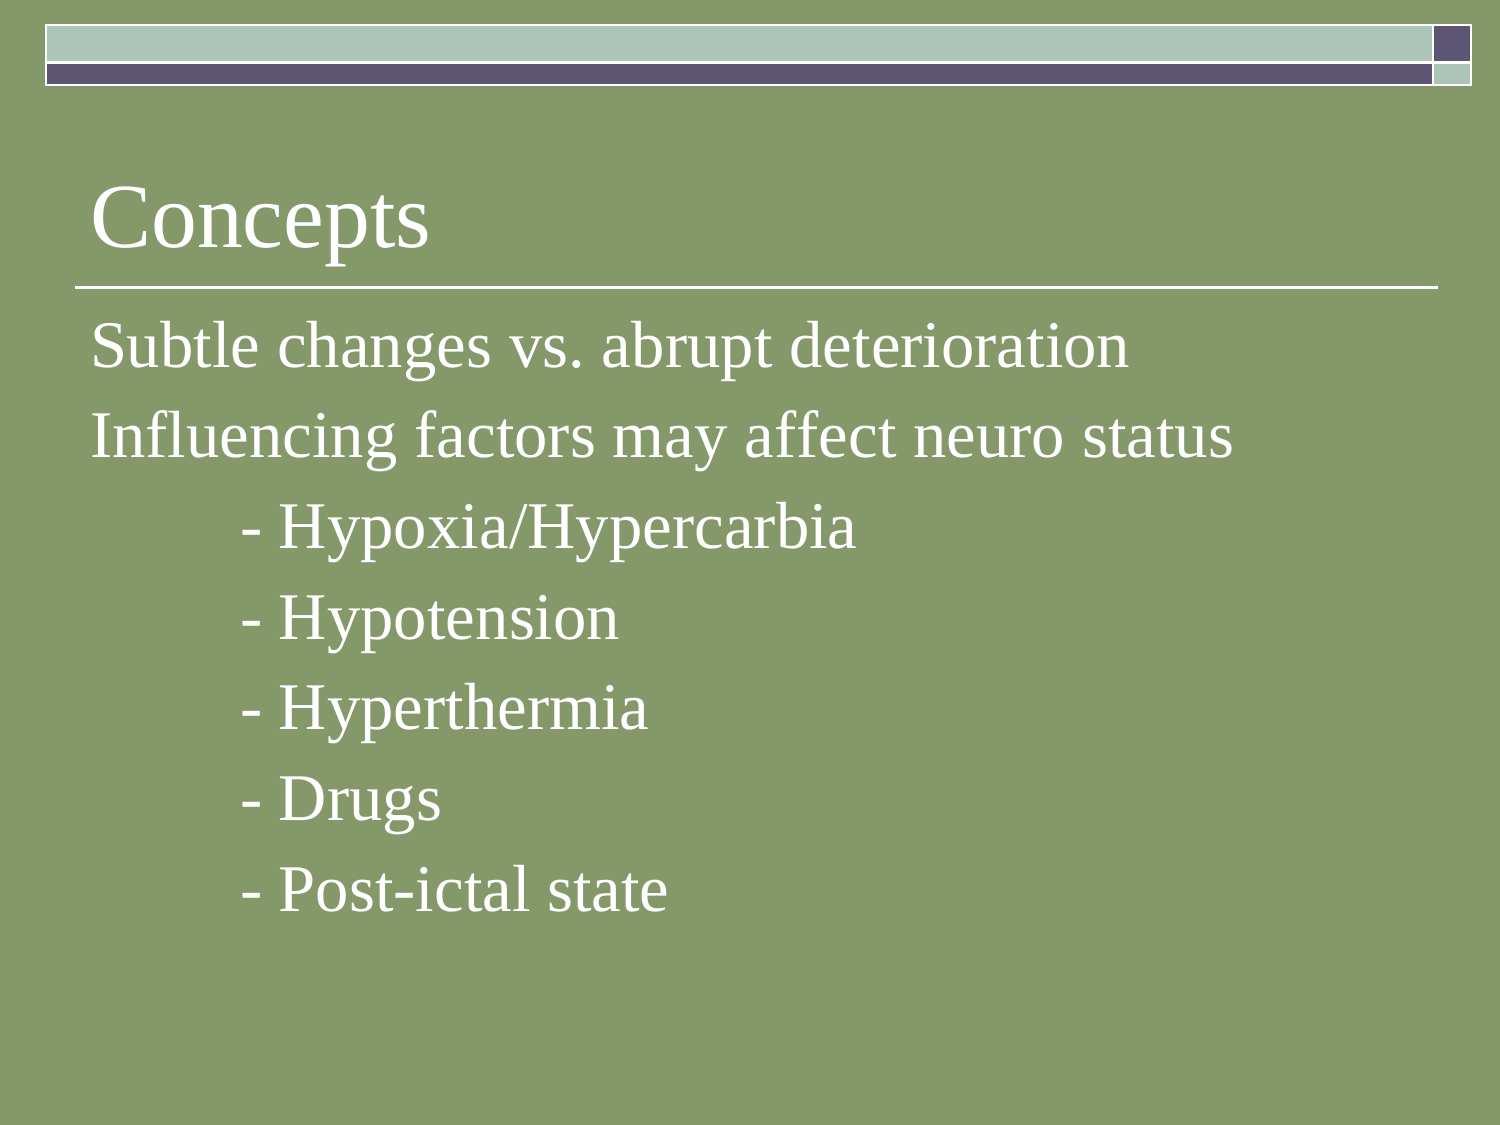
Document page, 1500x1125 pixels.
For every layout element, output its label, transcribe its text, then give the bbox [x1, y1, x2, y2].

title Concepts [75, 87, 1426, 275]
list Subtle changes vs. abrupt deterioration Influencing factors may affect neuro status - Hypoxia/Hypercarbia - Hypotension - Hyperthermia - Drugs - Post-ictal state [75, 299, 1426, 1025]
